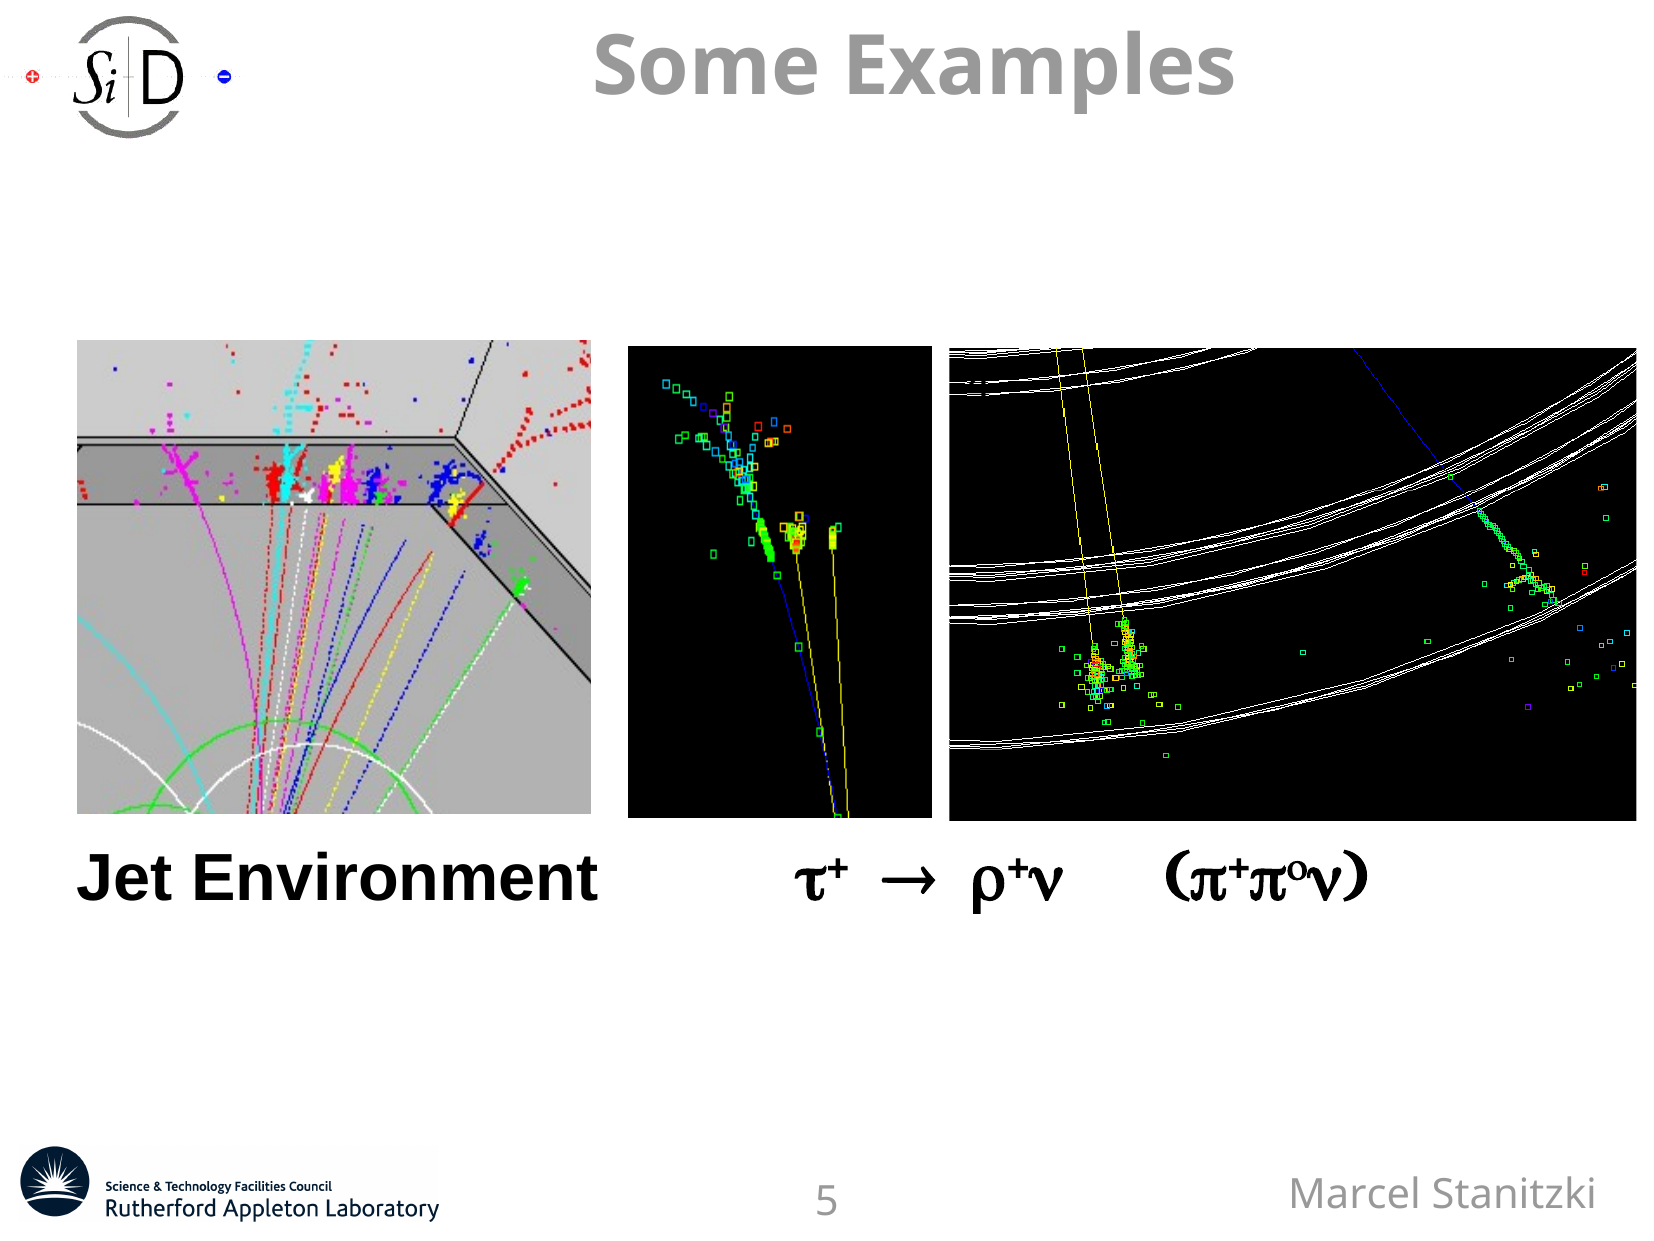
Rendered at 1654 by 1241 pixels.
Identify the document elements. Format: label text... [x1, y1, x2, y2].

picture [19, 1145, 439, 1222]
text_box +  + (+o) [797, 852, 1468, 940]
picture [0, 0, 256, 154]
picture [949, 348, 1637, 821]
picture [627, 345, 933, 818]
title Some Examples [250, 5, 1580, 119]
text_box Jet Environment [62, 832, 615, 923]
picture [77, 340, 591, 814]
